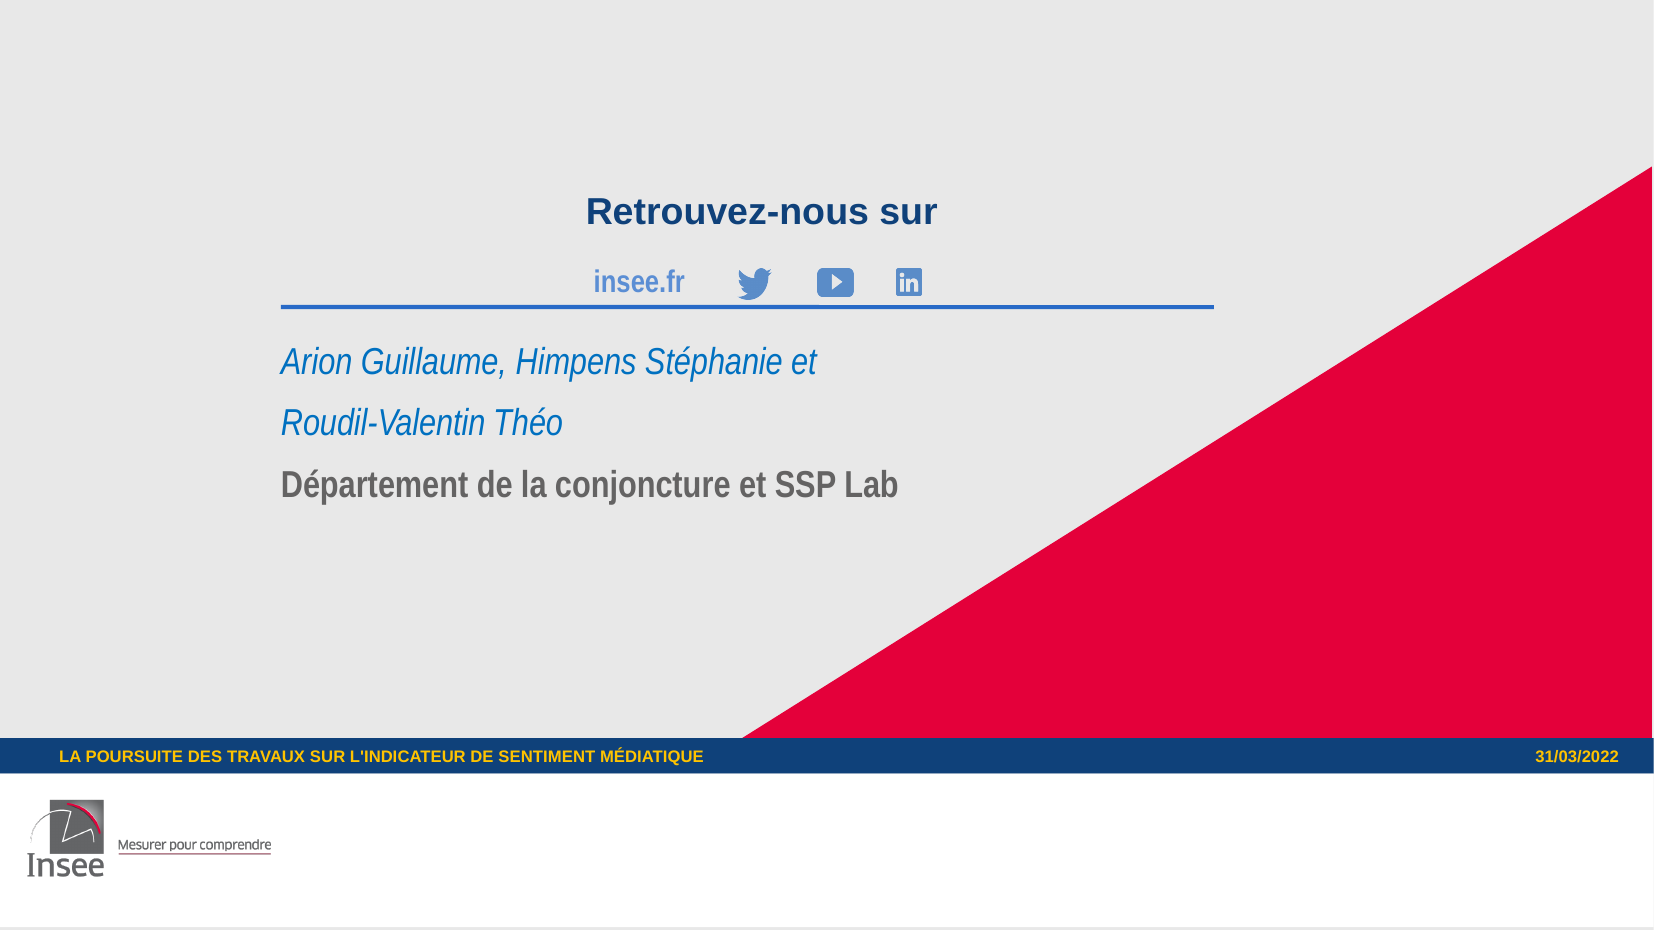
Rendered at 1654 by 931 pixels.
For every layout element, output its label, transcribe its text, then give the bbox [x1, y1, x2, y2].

title Retrouvez-nous sur [377, 165, 1146, 254]
text_box La poursuite des travaux sur l'Indicateur de Sentiment Médiatique [59, 738, 1536, 774]
list Arion Guillaume, Himpens Stéphanie et Roudil-Valentin Théo Département de la conjoncture et SSP Lab [280, 307, 1214, 716]
text_box 31/03/2022 [1536, 738, 1654, 774]
